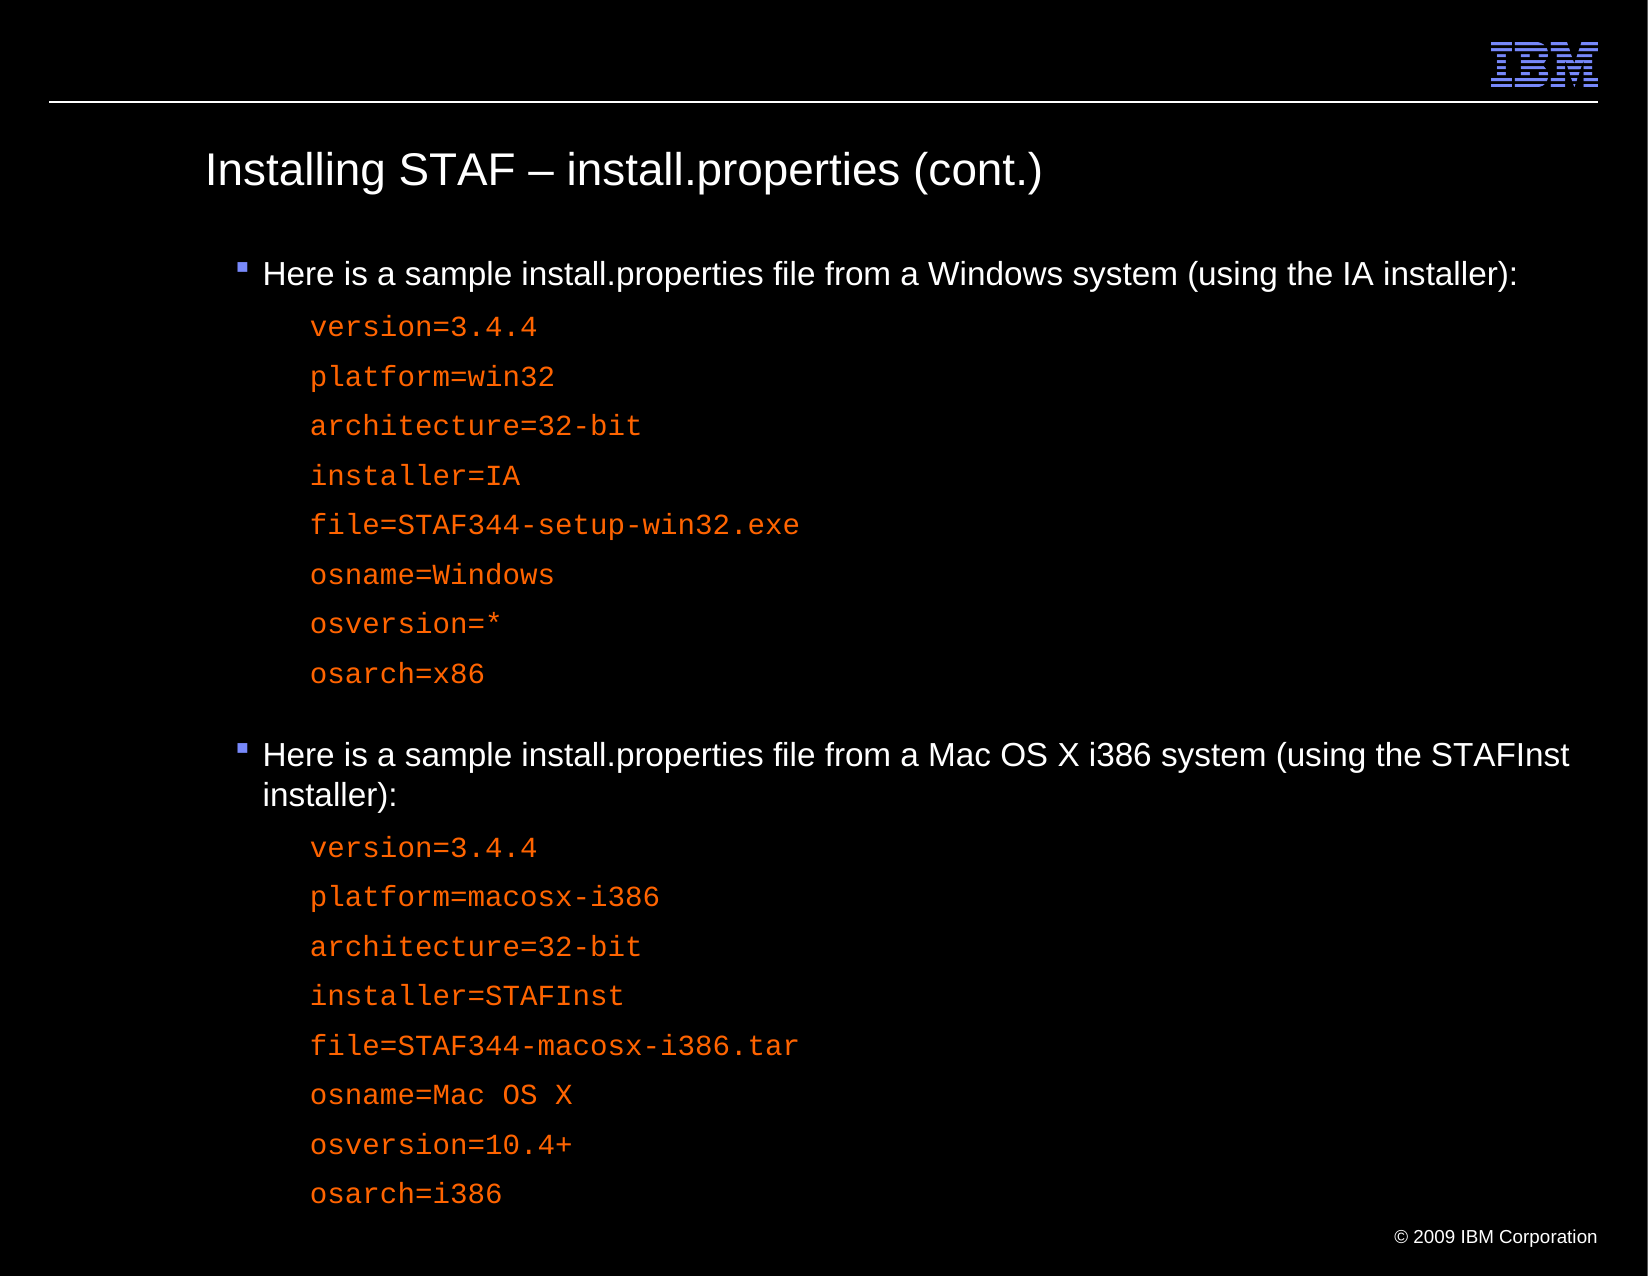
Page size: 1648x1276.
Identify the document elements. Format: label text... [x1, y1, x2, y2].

text_box Here is a sample install.properties file from a Windows system (using the IA installer): version=3.4.4 platform=win32 architecture=32-bit installer=IA file=STAF344-setup-win32.exe osname=Windows osversion=* osarch=x86 Here is a sample install.properties file from a Mac OS X i386 system (using the STAFInst installer): version=3.4.4 platform=macosx-i386 architecture=32-bit installer=STAFInst file=STAF344-macosx-i386.tar osname=Mac OS X osversion=10.4+ osarch=i386 [235, 252, 1599, 1210]
picture [1491, 42, 1598, 87]
title Installing STAF – install.properties (cont.) [188, 137, 1648, 231]
